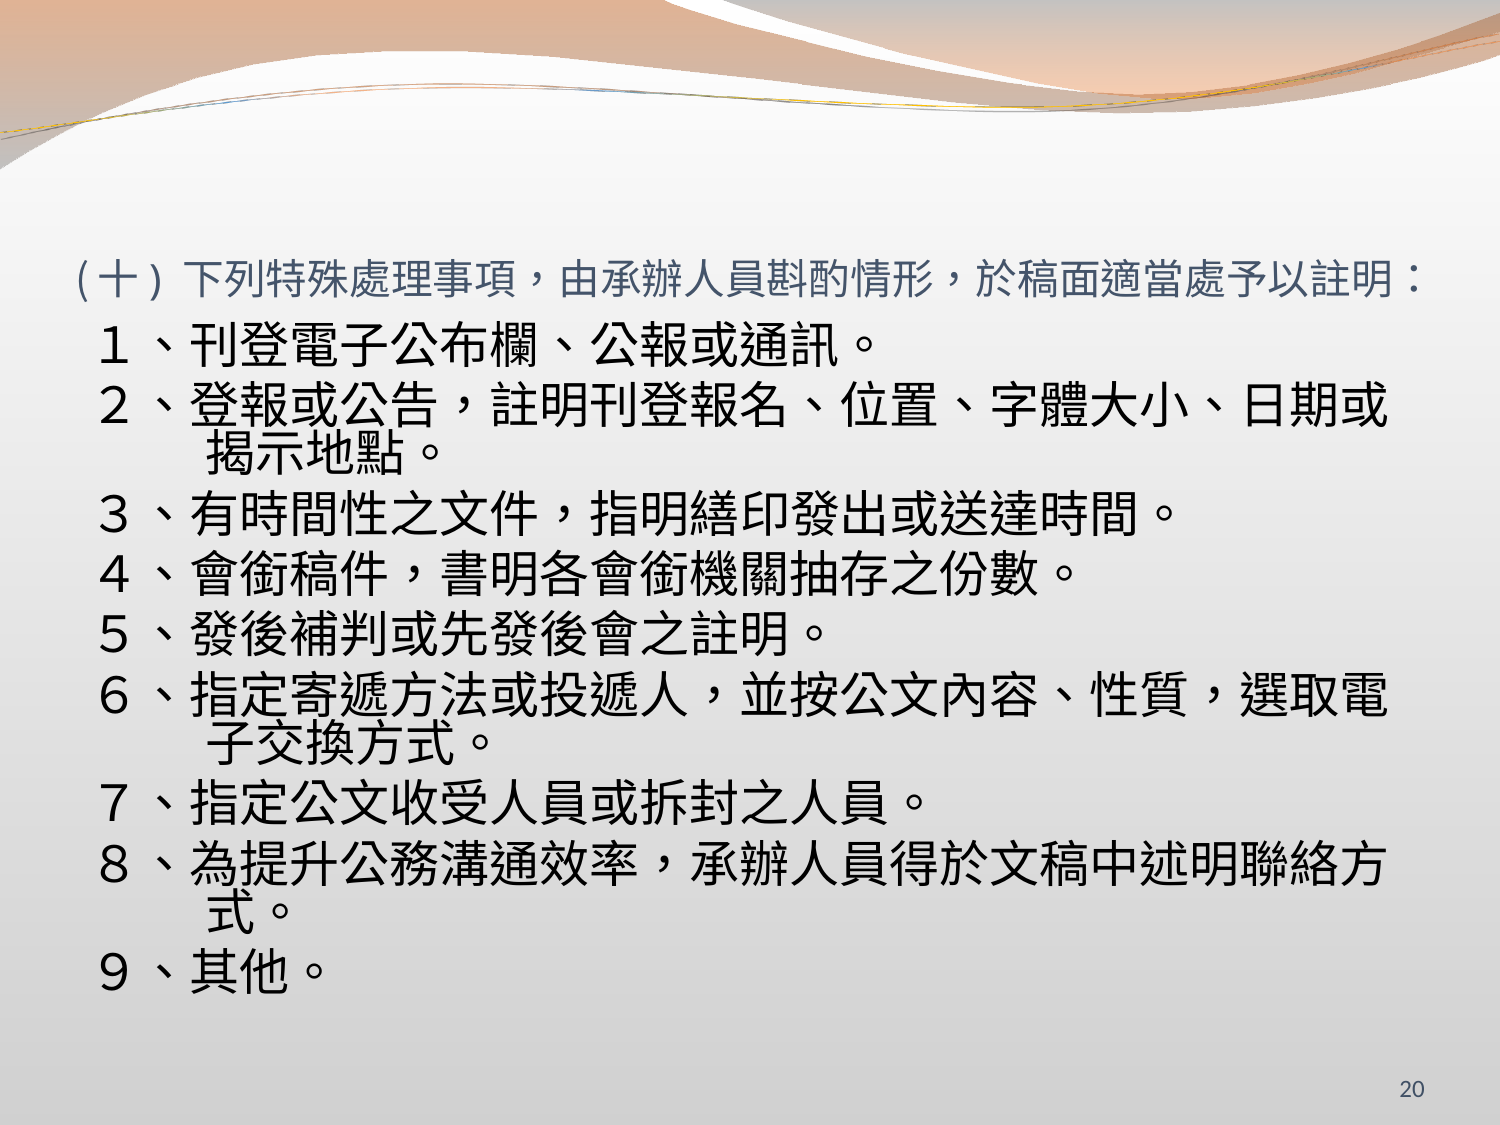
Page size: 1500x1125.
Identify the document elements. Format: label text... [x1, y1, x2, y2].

title (十) 下列特殊處理事項，由承辦人員斟酌情形，於稿面適當處予以註明： [75, 115, 1426, 304]
picture [0, 33, 1500, 140]
list １、刊登電子公布欄、公報或通訊。 ２、登報或公告，註明刊登報名、位置、字體大小、日期或 揭示地點。 ３、有時間性之文件，指明繕印發出或送達時間。 ４、會銜稿件，書明各會銜機關抽存之份數。 ５、發後補判或先發後會之註明。 ６、指定寄遞方法或投遞人，並按公文內容、性質，選取電 子交換方式。 ７、指定公文收受人員或拆封之人員。 ８、為提升公務溝通效率，承辦人員得於文稿中述明聯絡方 式。 ９、其他。 [75, 317, 1426, 1038]
text_box <編號> [1299, 1042, 1426, 1103]
